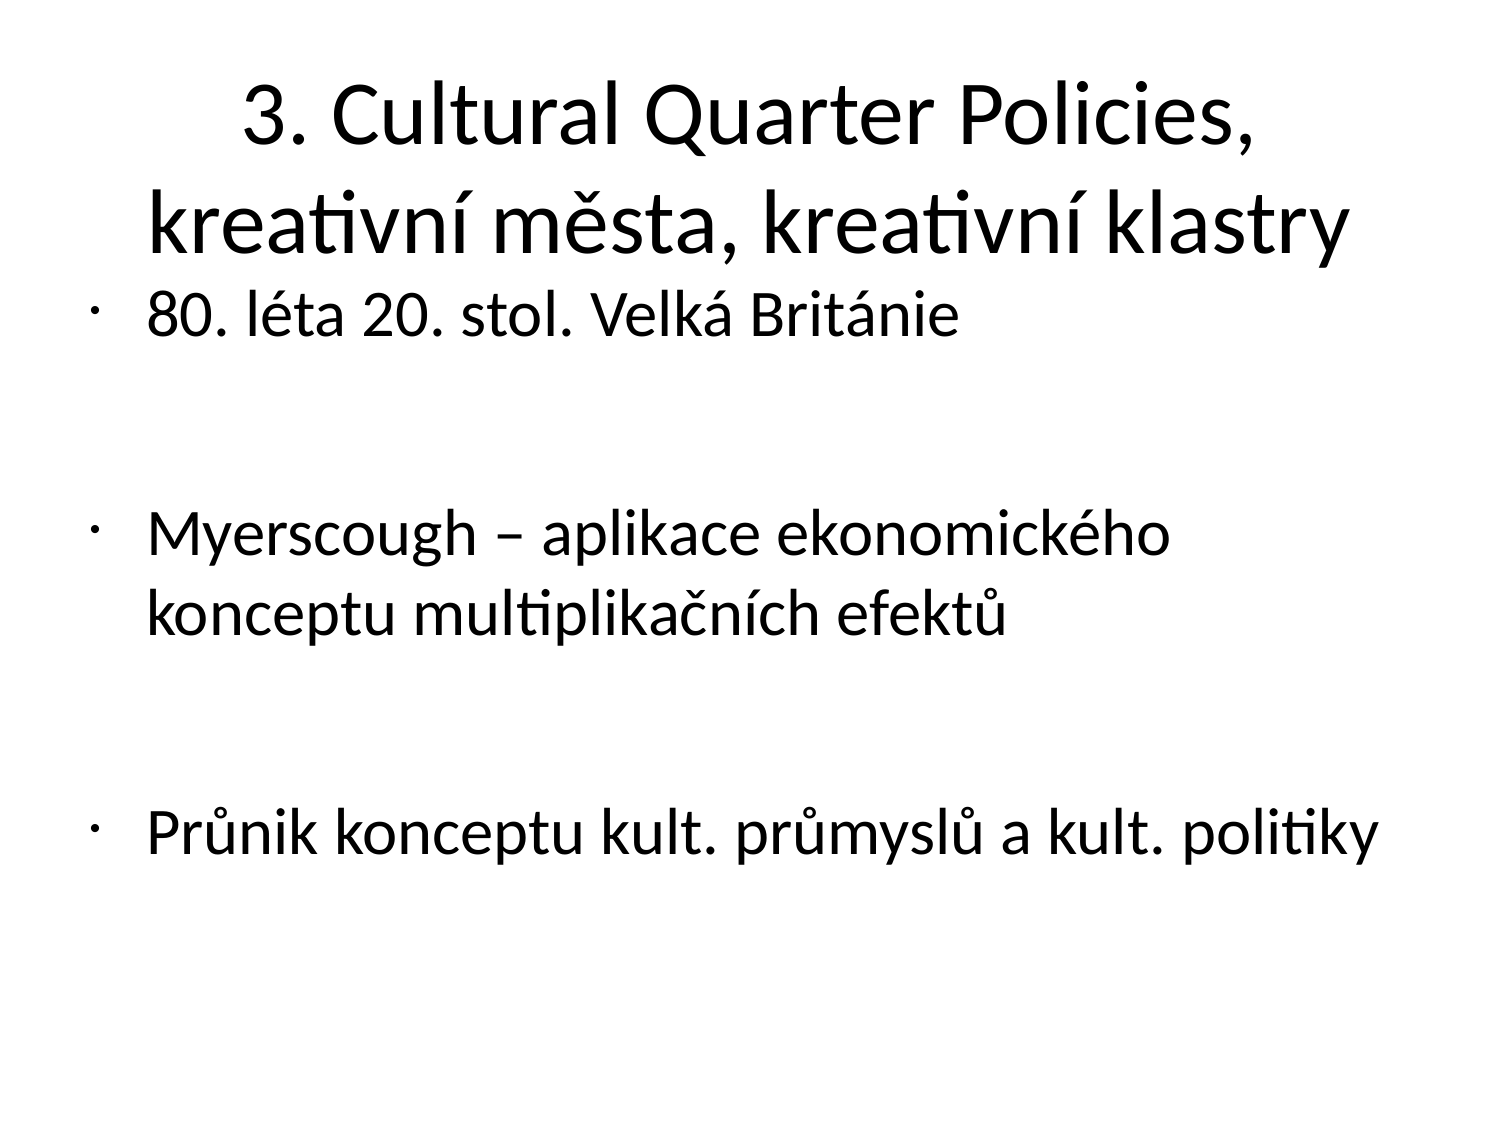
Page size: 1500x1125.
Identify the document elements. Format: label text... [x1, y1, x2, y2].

title 3. Cultural Quarter Policies, kreativní města, kreativní klastry [75, 45, 1425, 233]
list 80. léta 20. stol. Velká Británie Myerscough – aplikace ekonomického konceptu multiplikačních efektů Průnik konceptu kult. průmyslů a kult. politiky [75, 262, 1425, 1005]
